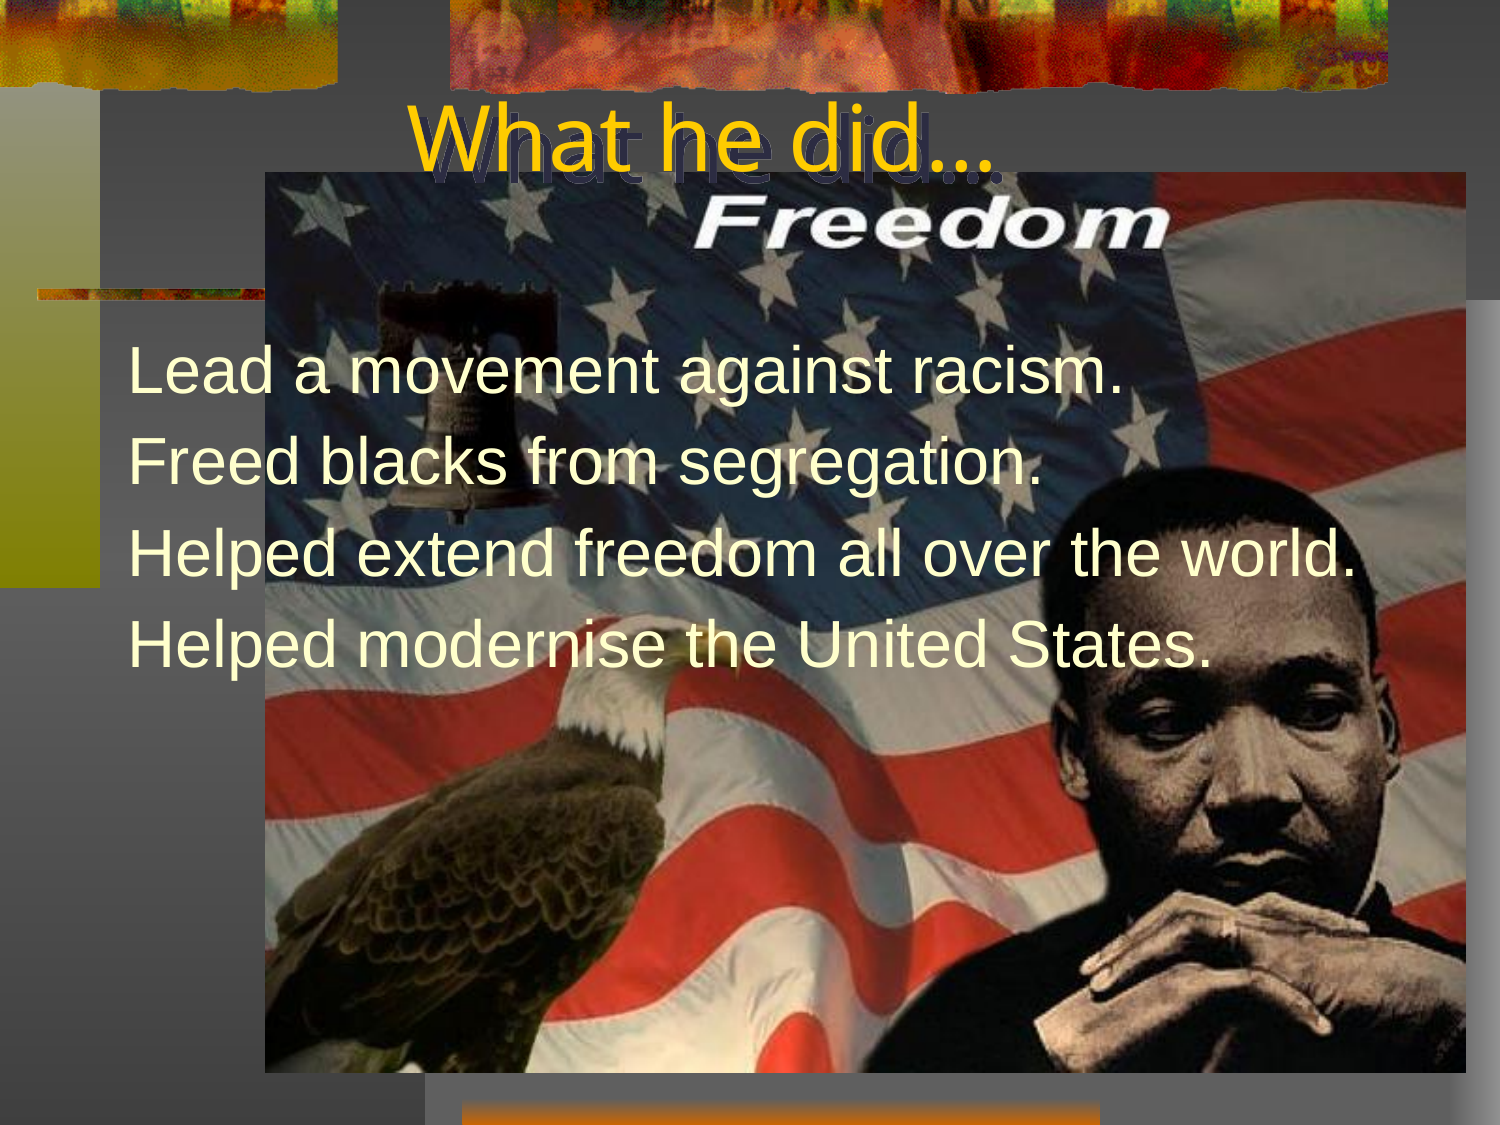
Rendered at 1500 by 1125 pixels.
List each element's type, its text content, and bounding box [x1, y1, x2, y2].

picture [450, 0, 1388, 94]
title What he did… [64, 42, 1340, 231]
picture [37, 172, 1466, 1073]
list Lead a movement against racism. Freed blacks from segregation. Helped extend freedom all over the world. Helped modernise the United States. [112, 324, 1388, 1001]
picture [0, 0, 338, 94]
